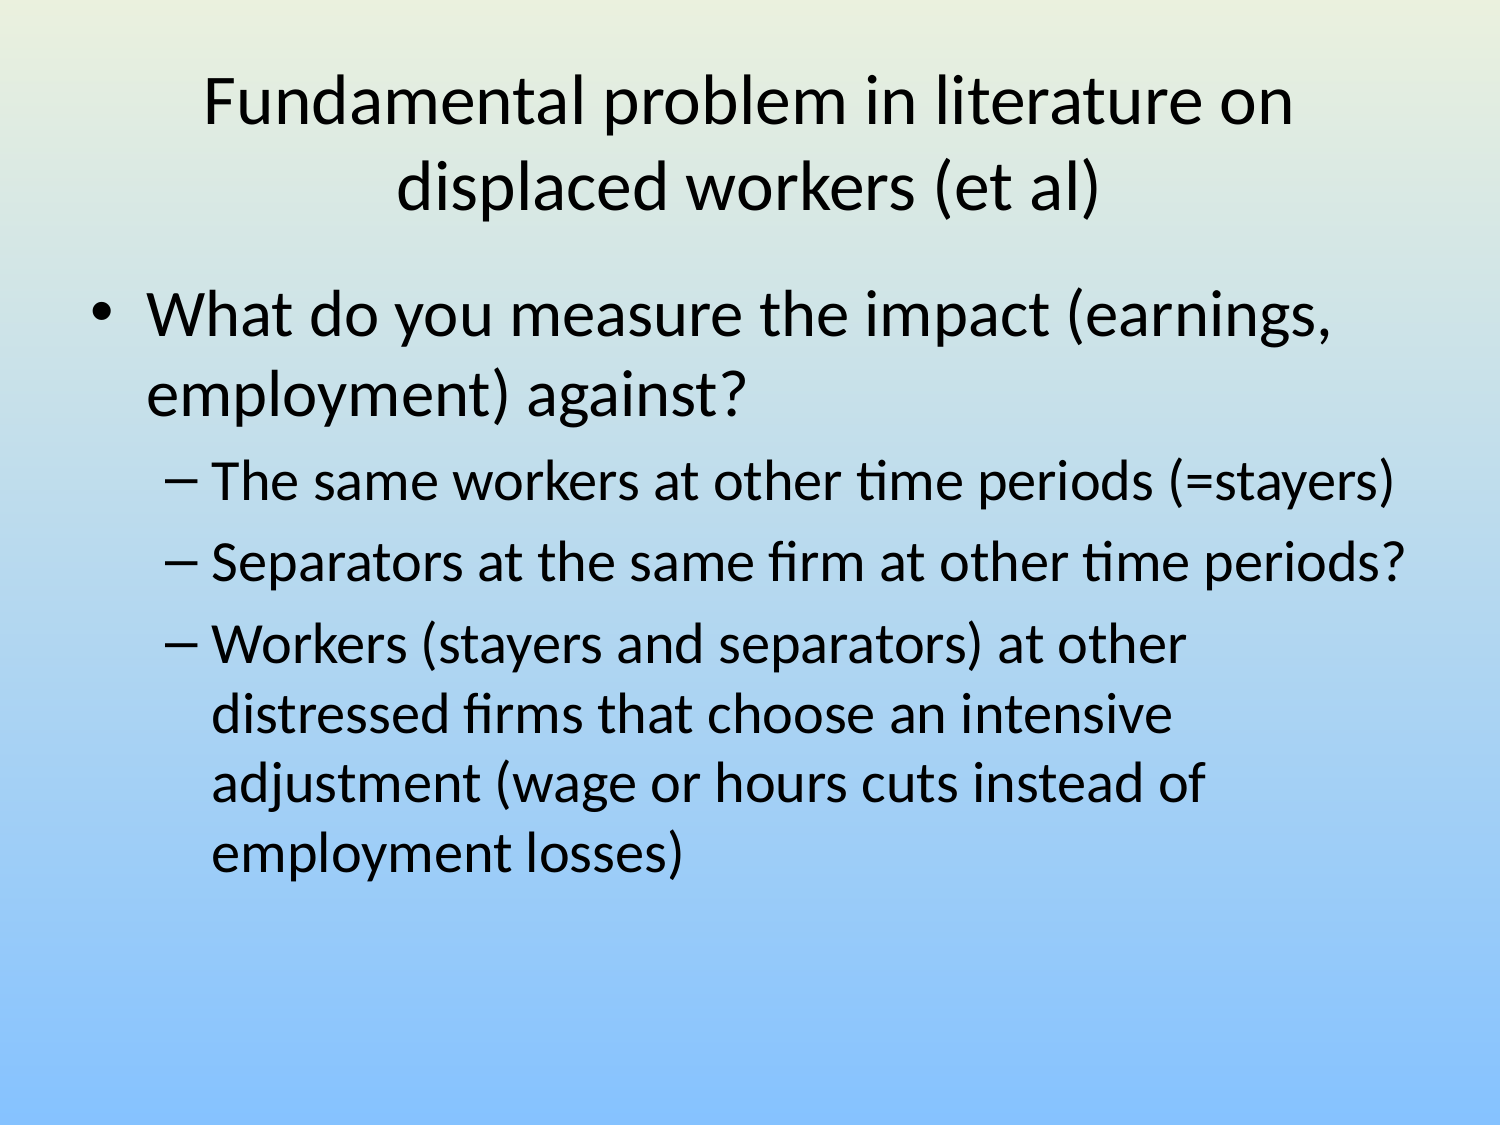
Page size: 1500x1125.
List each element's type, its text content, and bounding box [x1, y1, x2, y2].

list What do you measure the impact (earnings, employment) against? The same workers at other time periods (=stayers) Separators at the same firm at other time periods? Workers (stayers and separators) at other distressed firms that choose an intensive adjustment (wage or hours cuts instead of employment losses) [75, 262, 1425, 1005]
title Fundamental problem in literature on displaced workers (et al) [75, 45, 1425, 233]
